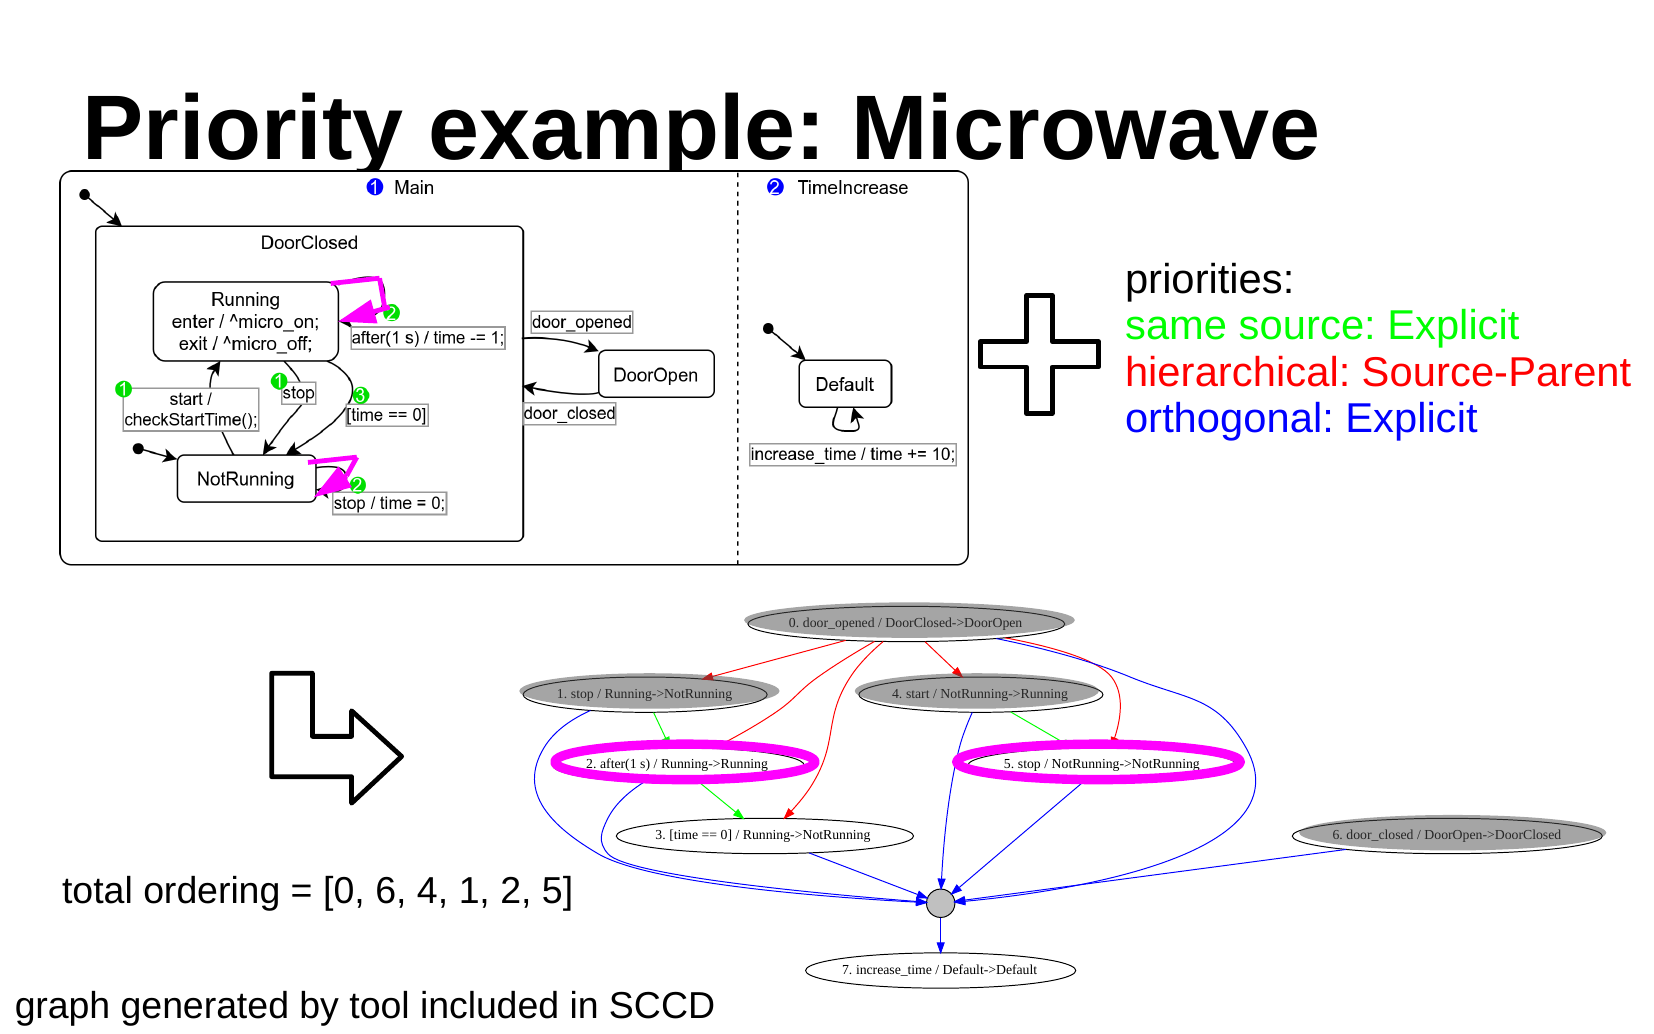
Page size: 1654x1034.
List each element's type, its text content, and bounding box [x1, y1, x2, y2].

text_box total ordering = [0, 6, 4, 1, 2, 5] [47, 862, 603, 962]
picture [59, 170, 969, 567]
text_box [744, 602, 1075, 638]
text_box [1299, 814, 1607, 851]
text_box [854, 673, 1099, 709]
text_box [271, 673, 402, 804]
title Priority example: Microwave [82, 41, 1571, 214]
text_box [519, 673, 780, 709]
picture [519, 602, 1607, 993]
text_box graph generated by tool included in SCCD [0, 976, 1465, 1034]
text_box priorities: same source: Explicit hierarchical: Source-Parent orthogonal: Explicit [1110, 248, 1654, 461]
